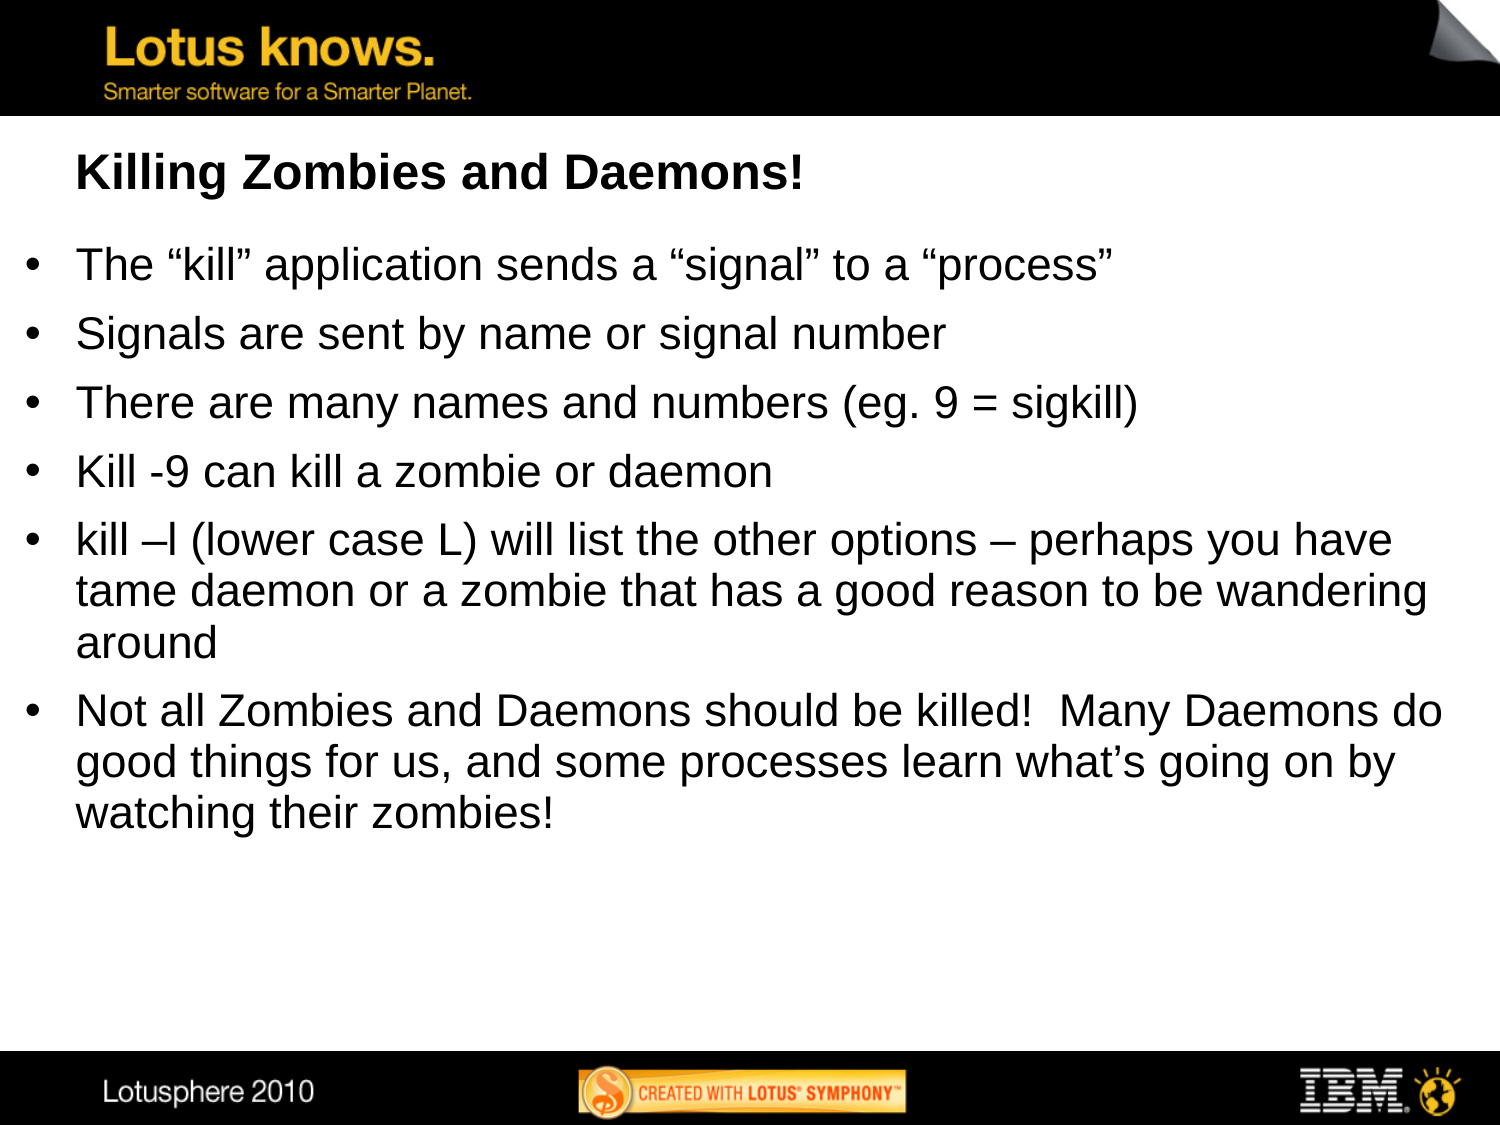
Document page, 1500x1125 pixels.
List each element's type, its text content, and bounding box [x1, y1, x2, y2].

list The “kill” application sends a “signal” to a “process” Signals are sent by name or signal number There are many names and numbers (eg. 9 = sigkill) Kill -9 can kill a zombie or daemon kill –l (lower case L) will list the other options – perhaps you have tame daemon or a zombie that has a good reason to be wandering around Not all Zombies and Daemons should be killed! Many Daemons do good things for us, and some processes learn what’s going on by watching their zombies! [24, 237, 1476, 1026]
title Killing Zombies and Daemons! [74, 137, 1475, 200]
picture [0, 0, 1500, 114]
picture [0, 1053, 1500, 1125]
